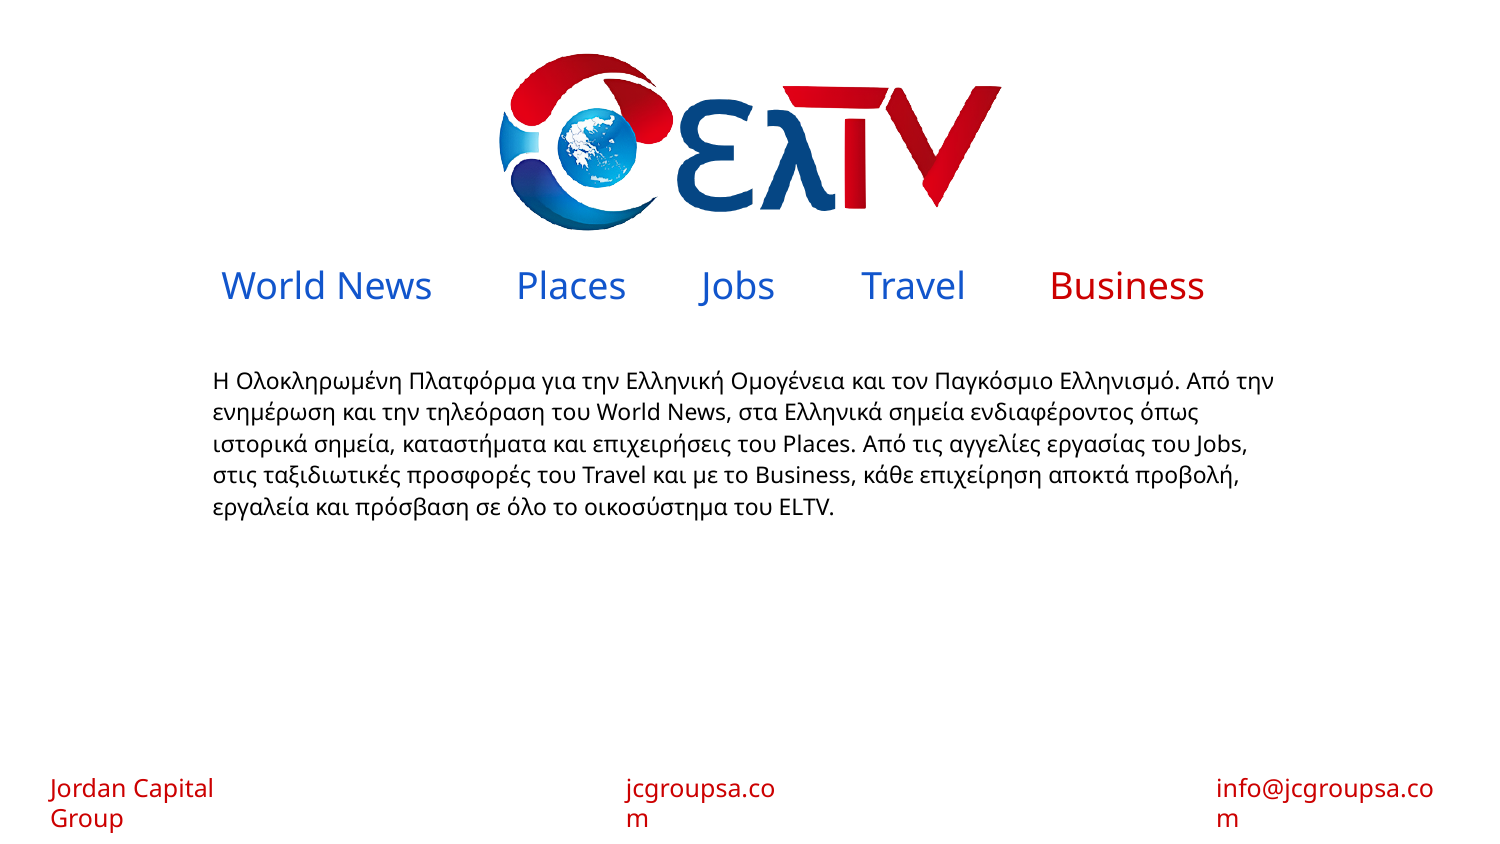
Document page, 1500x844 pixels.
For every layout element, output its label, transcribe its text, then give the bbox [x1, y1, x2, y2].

text_box Jordan Capital Group [35, 757, 305, 844]
text_box Jobs [686, 246, 814, 322]
picture [498, 51, 1002, 235]
text_box Places [501, 246, 659, 322]
text_box info@jcgroupsa.com [1201, 757, 1471, 844]
text_box Travel [846, 246, 998, 322]
text_box Η Ολοκληρωμένη Πλατφόρμα για την Ελληνική Ομογένεια και τον Παγκόσμιο Ελληνισμό. Από την ενημέρωση και την τηλεόραση του World News, στα Ελληνικά σημεία ενδιαφέροντος όπως ιστορικά σημεία, καταστήματα και επιχειρήσεις του Places. Από τις αγγελίες εργασίας του Jobs, στις ταξιδιωτικές προσφορές του Travel και με το Business, κάθε επιχείρηση αποκτά προβολή, εργαλεία και πρόσβαση σε όλο το οικοσύστημα του ELTV. [197, 347, 1291, 535]
text_box World News [206, 246, 465, 322]
text_box jcgroupsa.com [610, 757, 806, 844]
text_box Business [1034, 246, 1230, 322]
